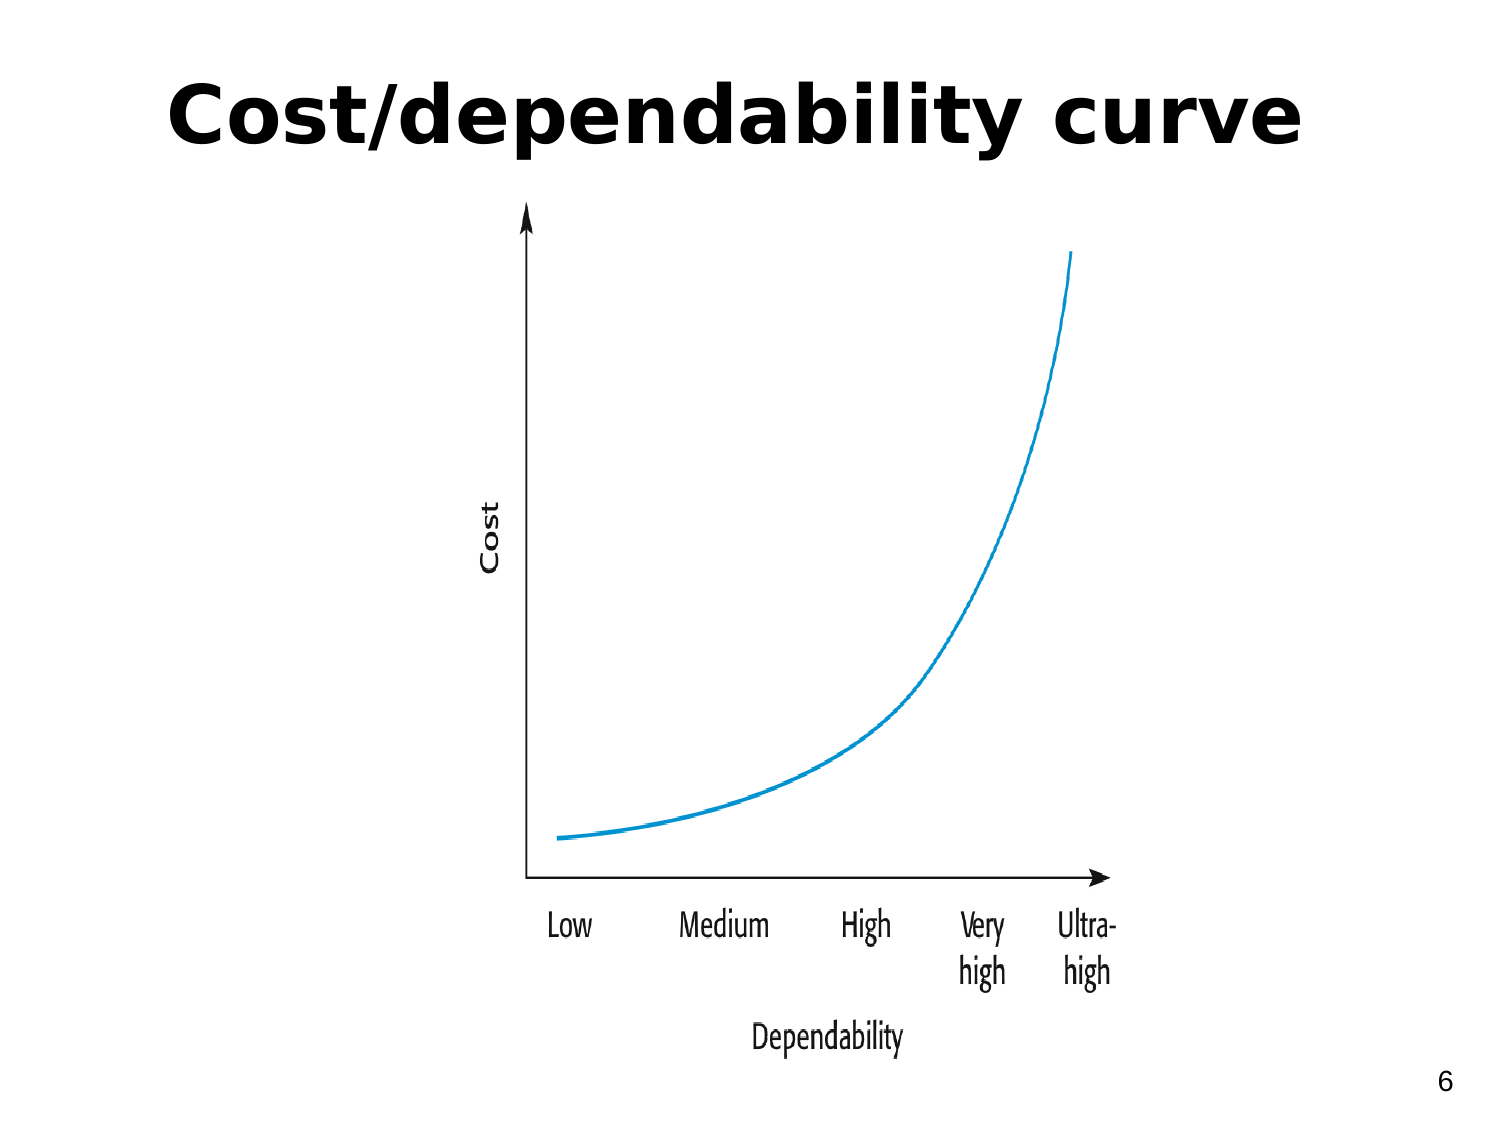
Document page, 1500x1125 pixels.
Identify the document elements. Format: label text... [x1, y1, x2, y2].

picture [295, 201, 1300, 1059]
title Cost/dependability curve [75, 44, 1425, 177]
